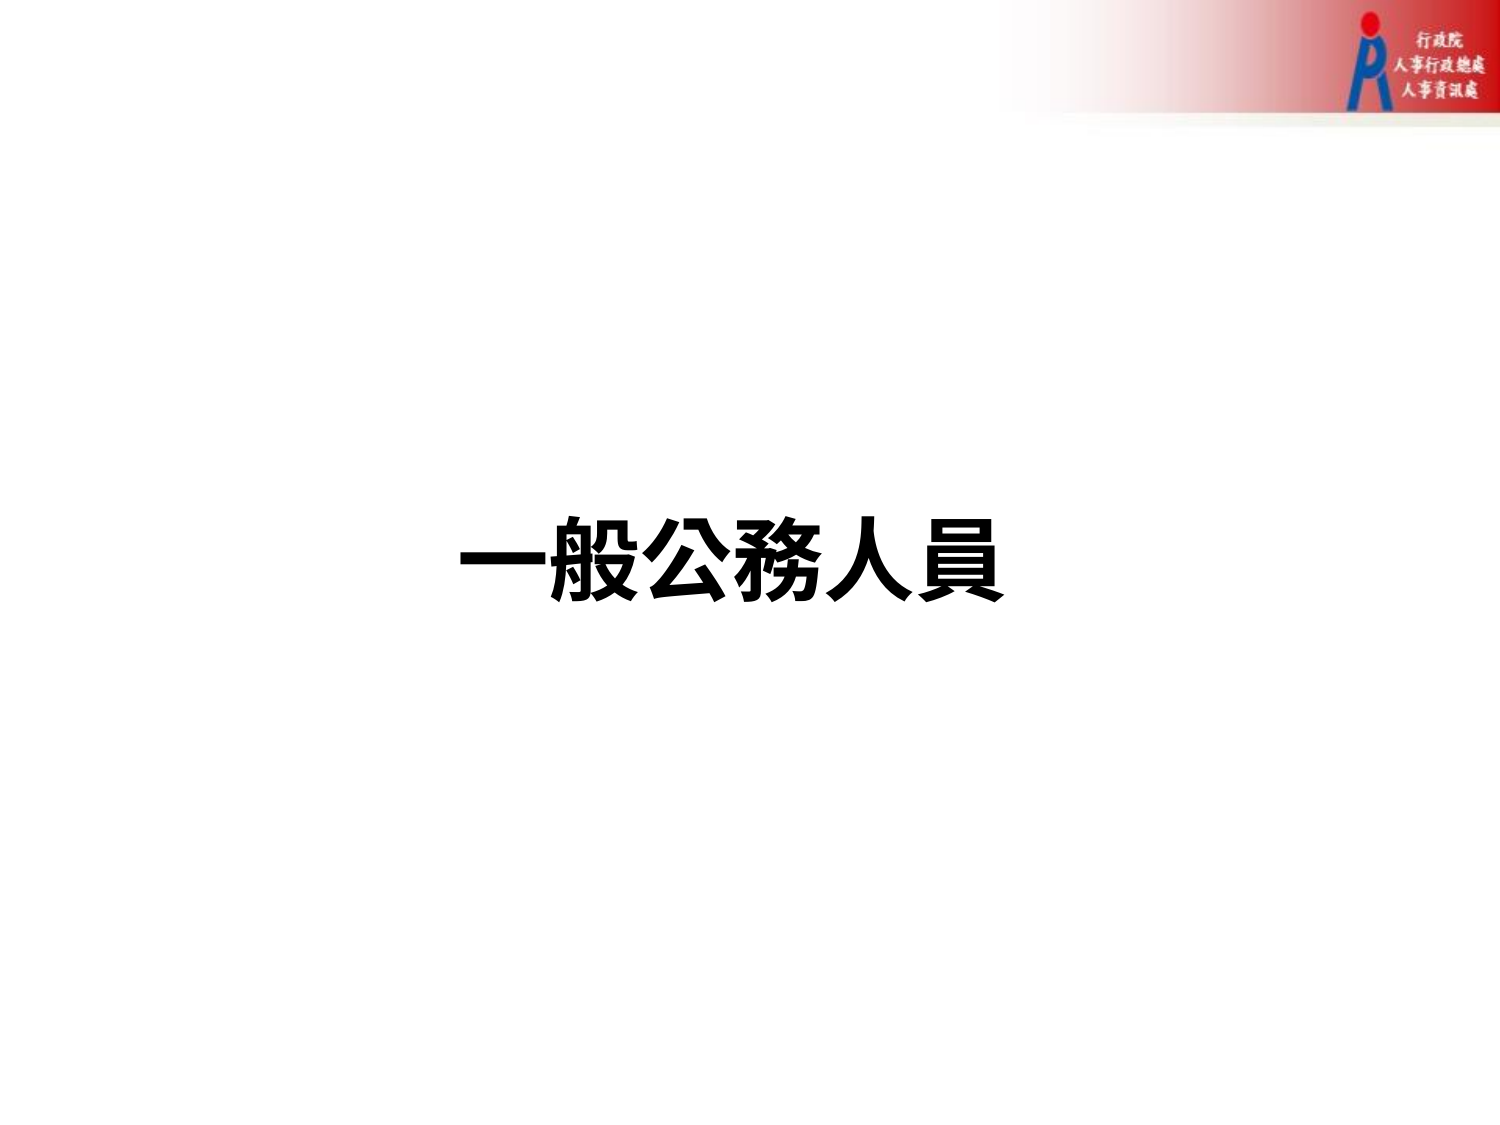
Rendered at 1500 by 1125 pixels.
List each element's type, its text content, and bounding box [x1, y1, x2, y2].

title 一般公務人員 [100, 456, 1365, 674]
picture [375, 0, 1500, 1125]
